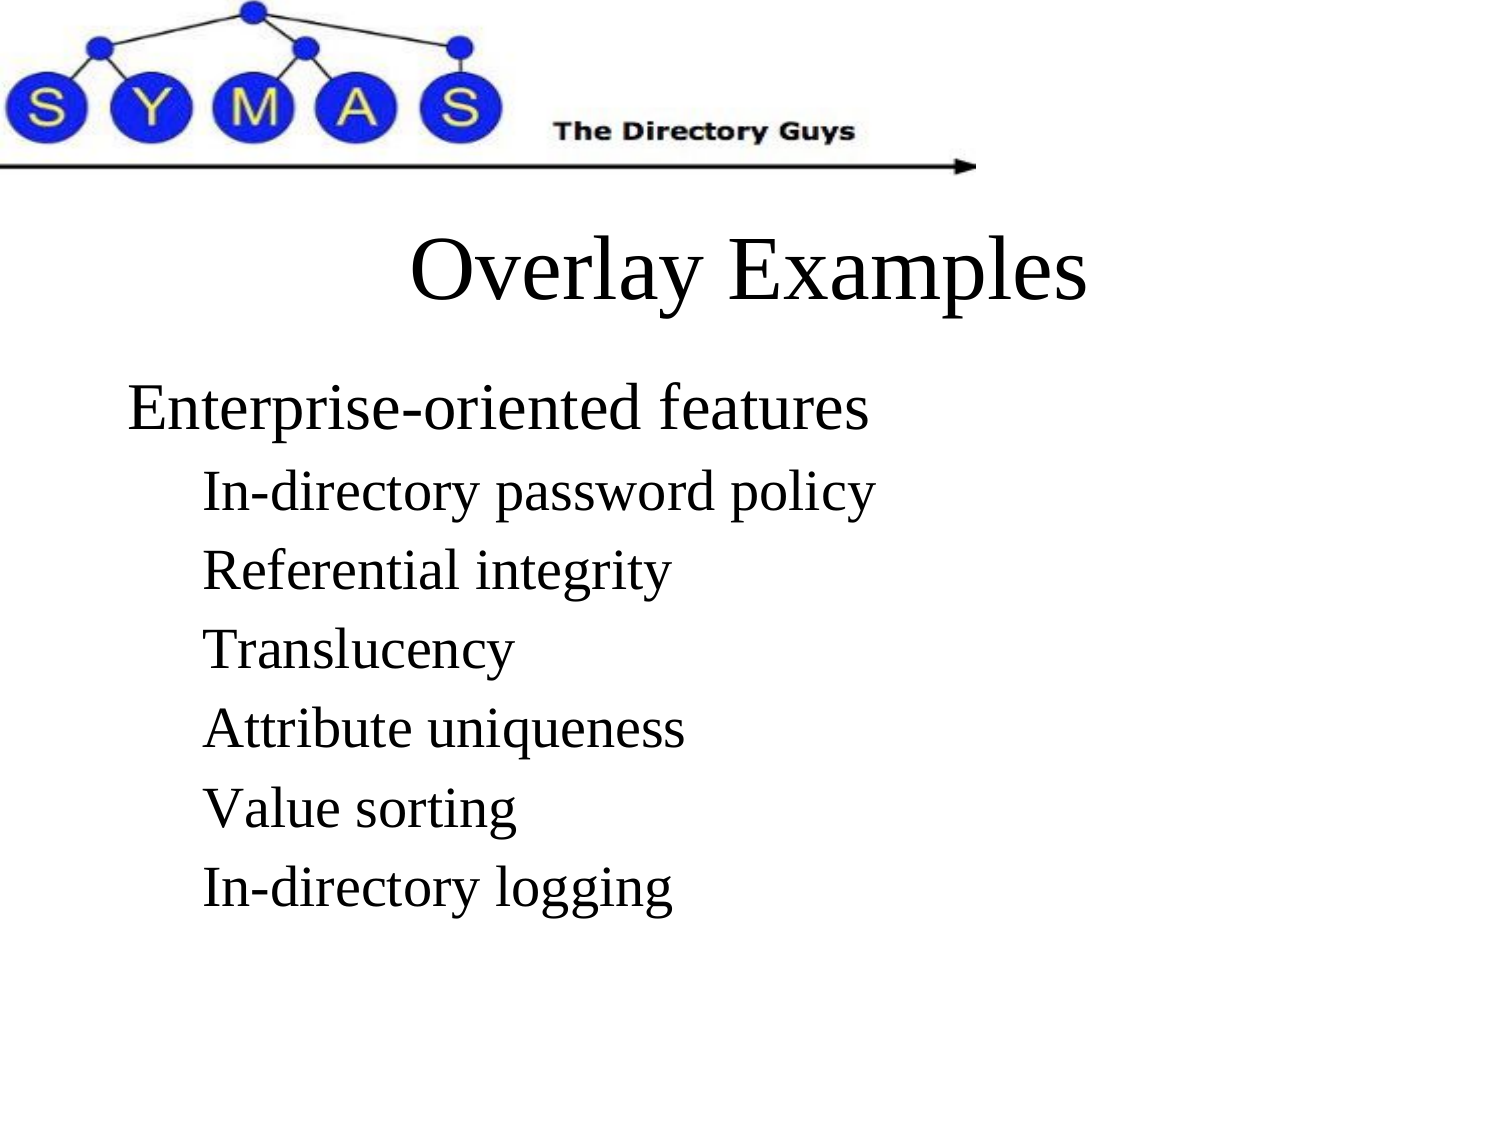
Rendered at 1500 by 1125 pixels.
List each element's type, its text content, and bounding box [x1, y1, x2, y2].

picture [0, 0, 976, 188]
title Overlay Examples [112, 187, 1388, 351]
list Enterprise-oriented features In-directory password policy Referential integrity Translucency Attribute uniqueness Value sorting In-directory logging [112, 362, 1388, 1038]
